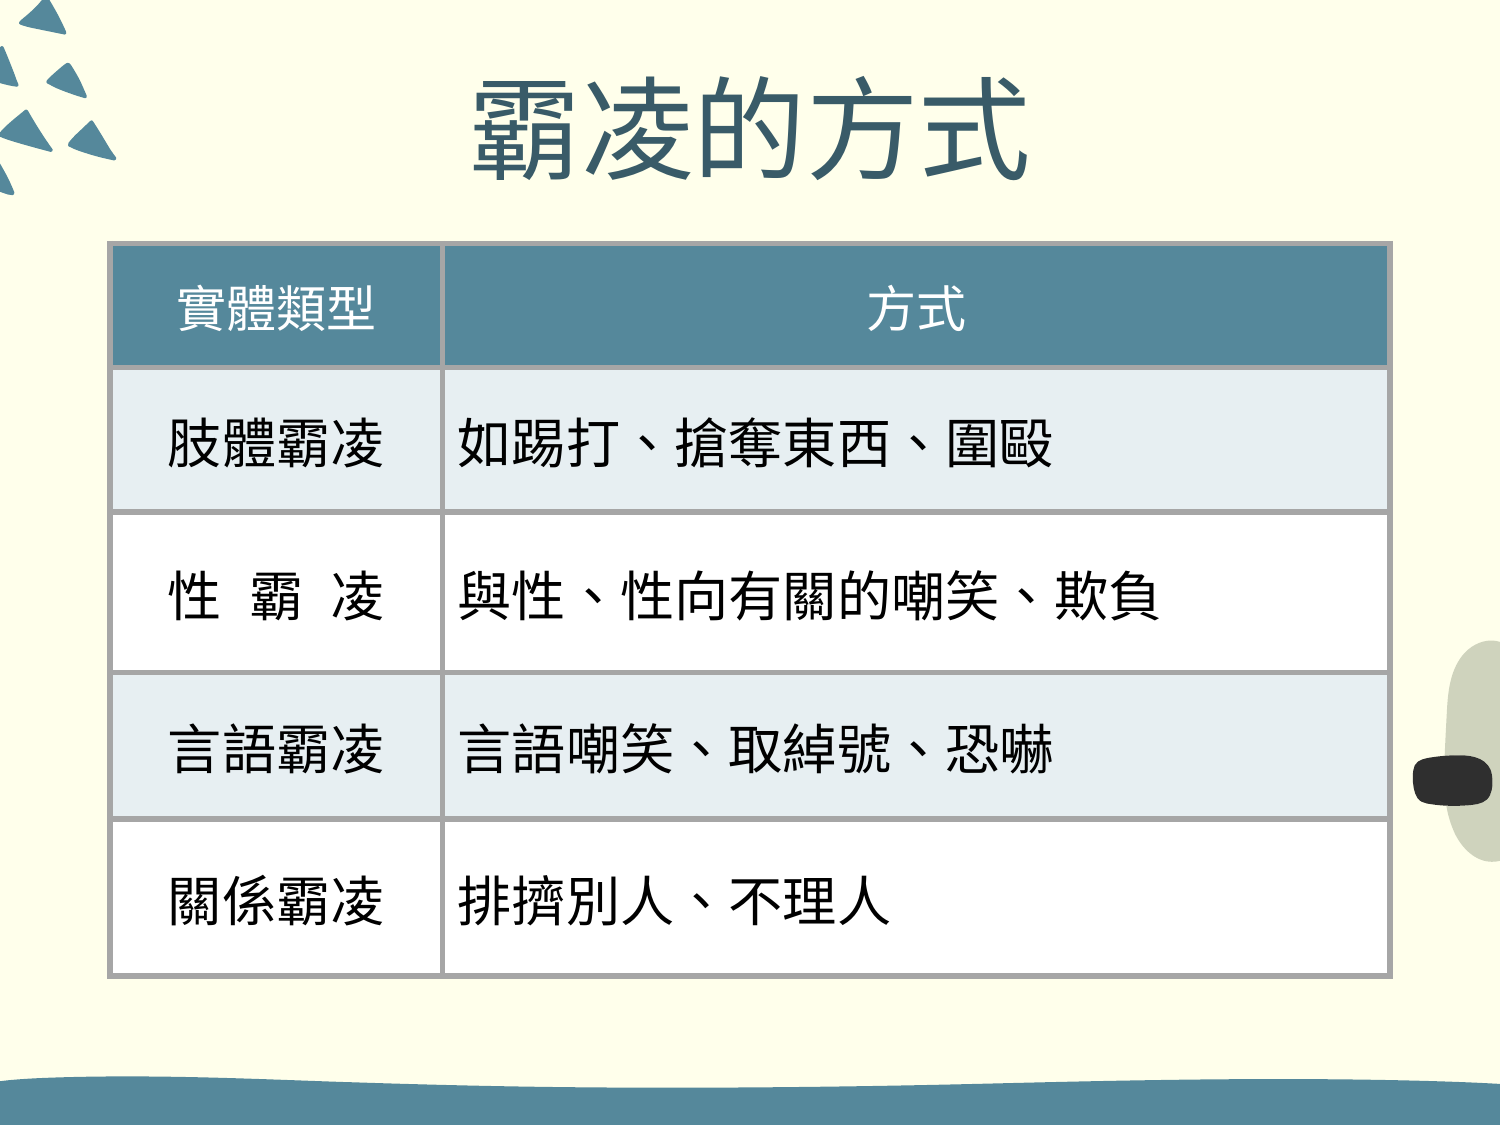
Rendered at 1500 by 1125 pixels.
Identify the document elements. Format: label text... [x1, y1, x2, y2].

text_box [46, 62, 87, 99]
table_cell 性 霸 凌 [113, 515, 440, 670]
title 霸凌的方式 [75, 32, 1425, 220]
table_cell 與性、性向有關的嘲笑、欺負 [445, 515, 1387, 670]
text_box [0, 109, 53, 152]
table_header 實體類型 [113, 246, 440, 365]
text_box [0, 163, 15, 196]
text_box [19, 0, 67, 35]
text_box [0, 1076, 1500, 1125]
table_cell 肢體霸凌 [113, 370, 440, 509]
text_box [68, 120, 117, 161]
table_header 方式 [445, 246, 1387, 365]
table_cell 如踢打、搶奪東西、圍毆 [445, 370, 1387, 509]
text_box [0, 46, 19, 87]
table_cell 關係霸凌 [113, 822, 440, 973]
text_box [1412, 640, 1500, 862]
table_cell 言語霸凌 [113, 675, 440, 816]
table_cell 言語嘲笑、取綽號、恐嚇 [445, 675, 1387, 816]
table_cell 排擠別人、不理人 [445, 822, 1387, 973]
